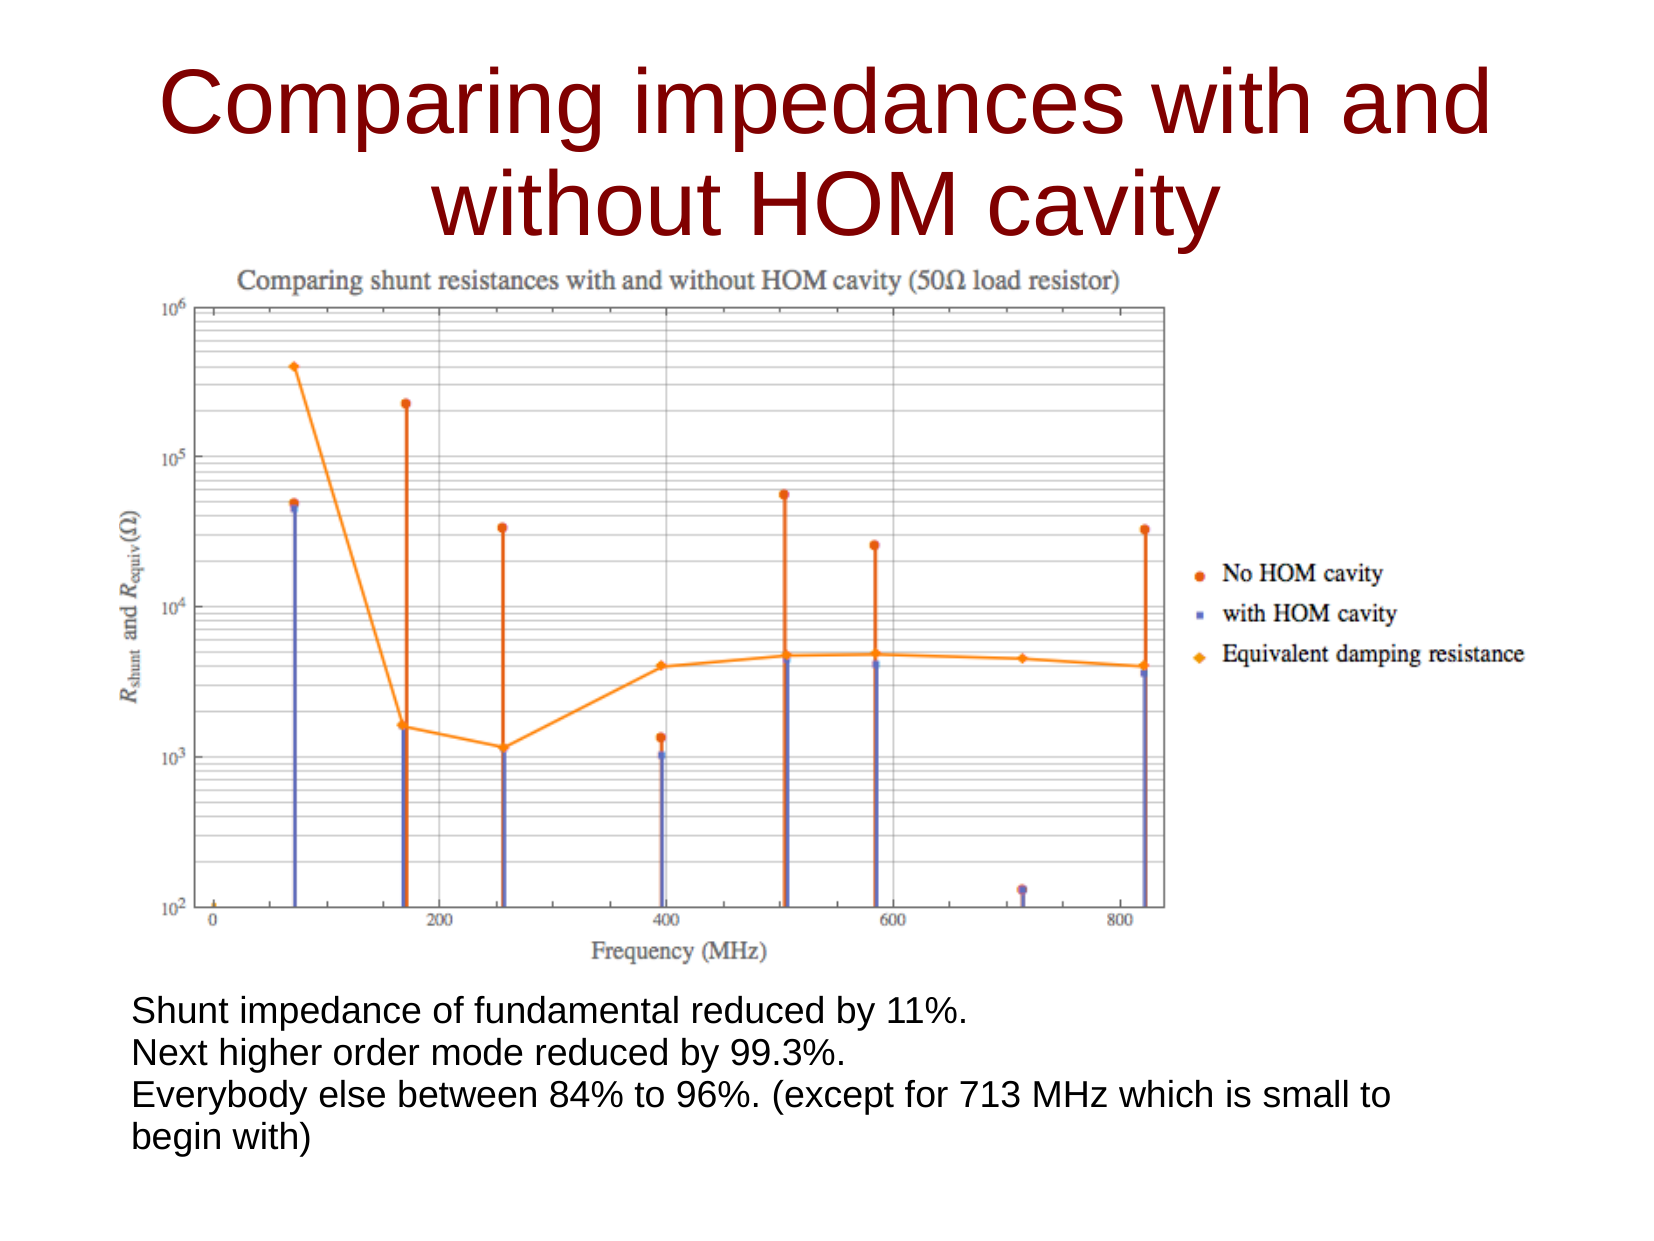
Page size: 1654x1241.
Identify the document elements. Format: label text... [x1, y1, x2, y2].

picture [119, 267, 1534, 968]
text_box Shunt impedance of fundamental reduced by 11%. Next higher order mode reduced by 99.3%. Everybody else between 84% to 96%. (except for 713 MHz which is small to begin with) [116, 982, 1471, 1164]
title Comparing impedances with and without HOM cavity [82, 49, 1571, 257]
